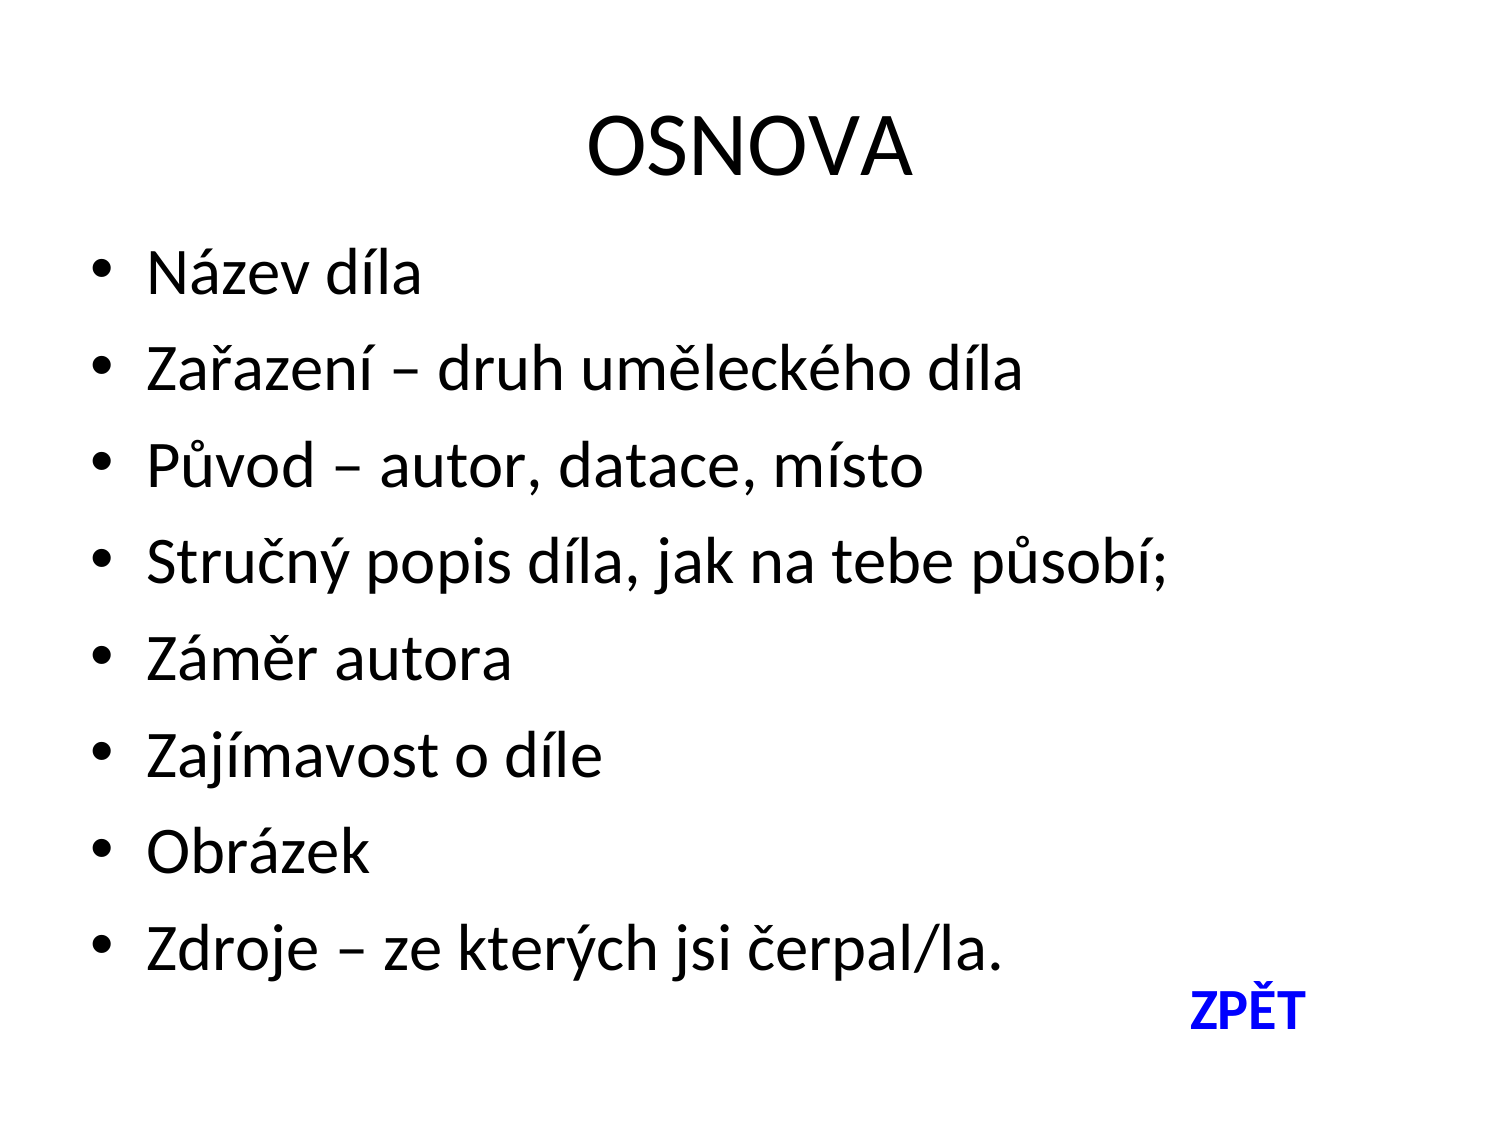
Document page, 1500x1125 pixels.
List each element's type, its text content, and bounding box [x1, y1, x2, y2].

list Název díla Zařazení – druh uměleckého díla Původ – autor, datace, místo Stručný popis díla, jak na tebe působí; Záměr autora Zajímavost o díle Obrázek Zdroje – ze kterých jsi čerpal/la. [75, 219, 1426, 1005]
text_box ZPĚT [1175, 964, 1388, 1050]
title OSNOVA [75, 45, 1426, 219]
